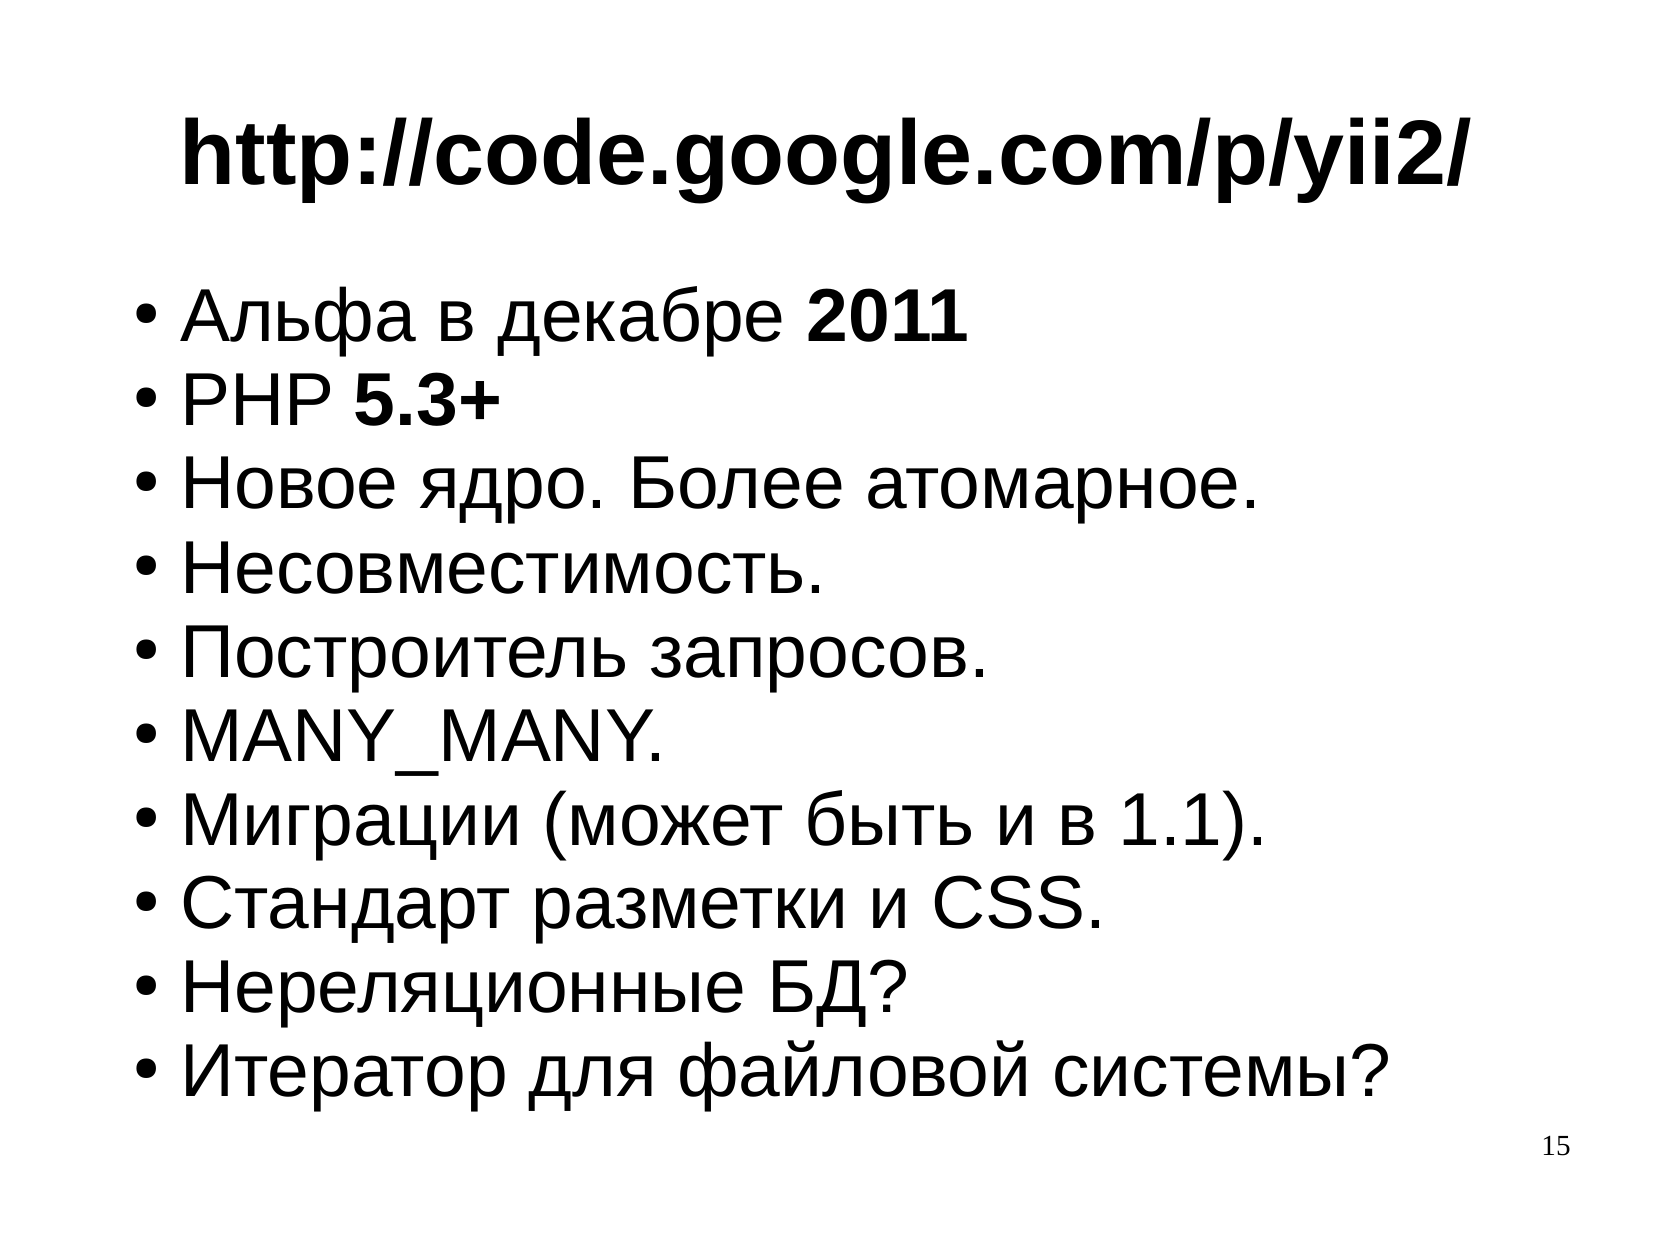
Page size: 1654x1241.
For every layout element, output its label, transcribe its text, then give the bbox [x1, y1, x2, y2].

title http://code.google.com/p/yii2/ [82, 56, 1571, 250]
text_box Альфа в декабре 2011 PHP 5.3+ Новое ядро. Более атомарное. Несовместимость. Построитель запросов. MANY_MANY. Миграции (может быть и в 1.1). Стандарт разметки и CSS. Нереляционные БД? Итератор для файловой системы? [118, 265, 1408, 1121]
